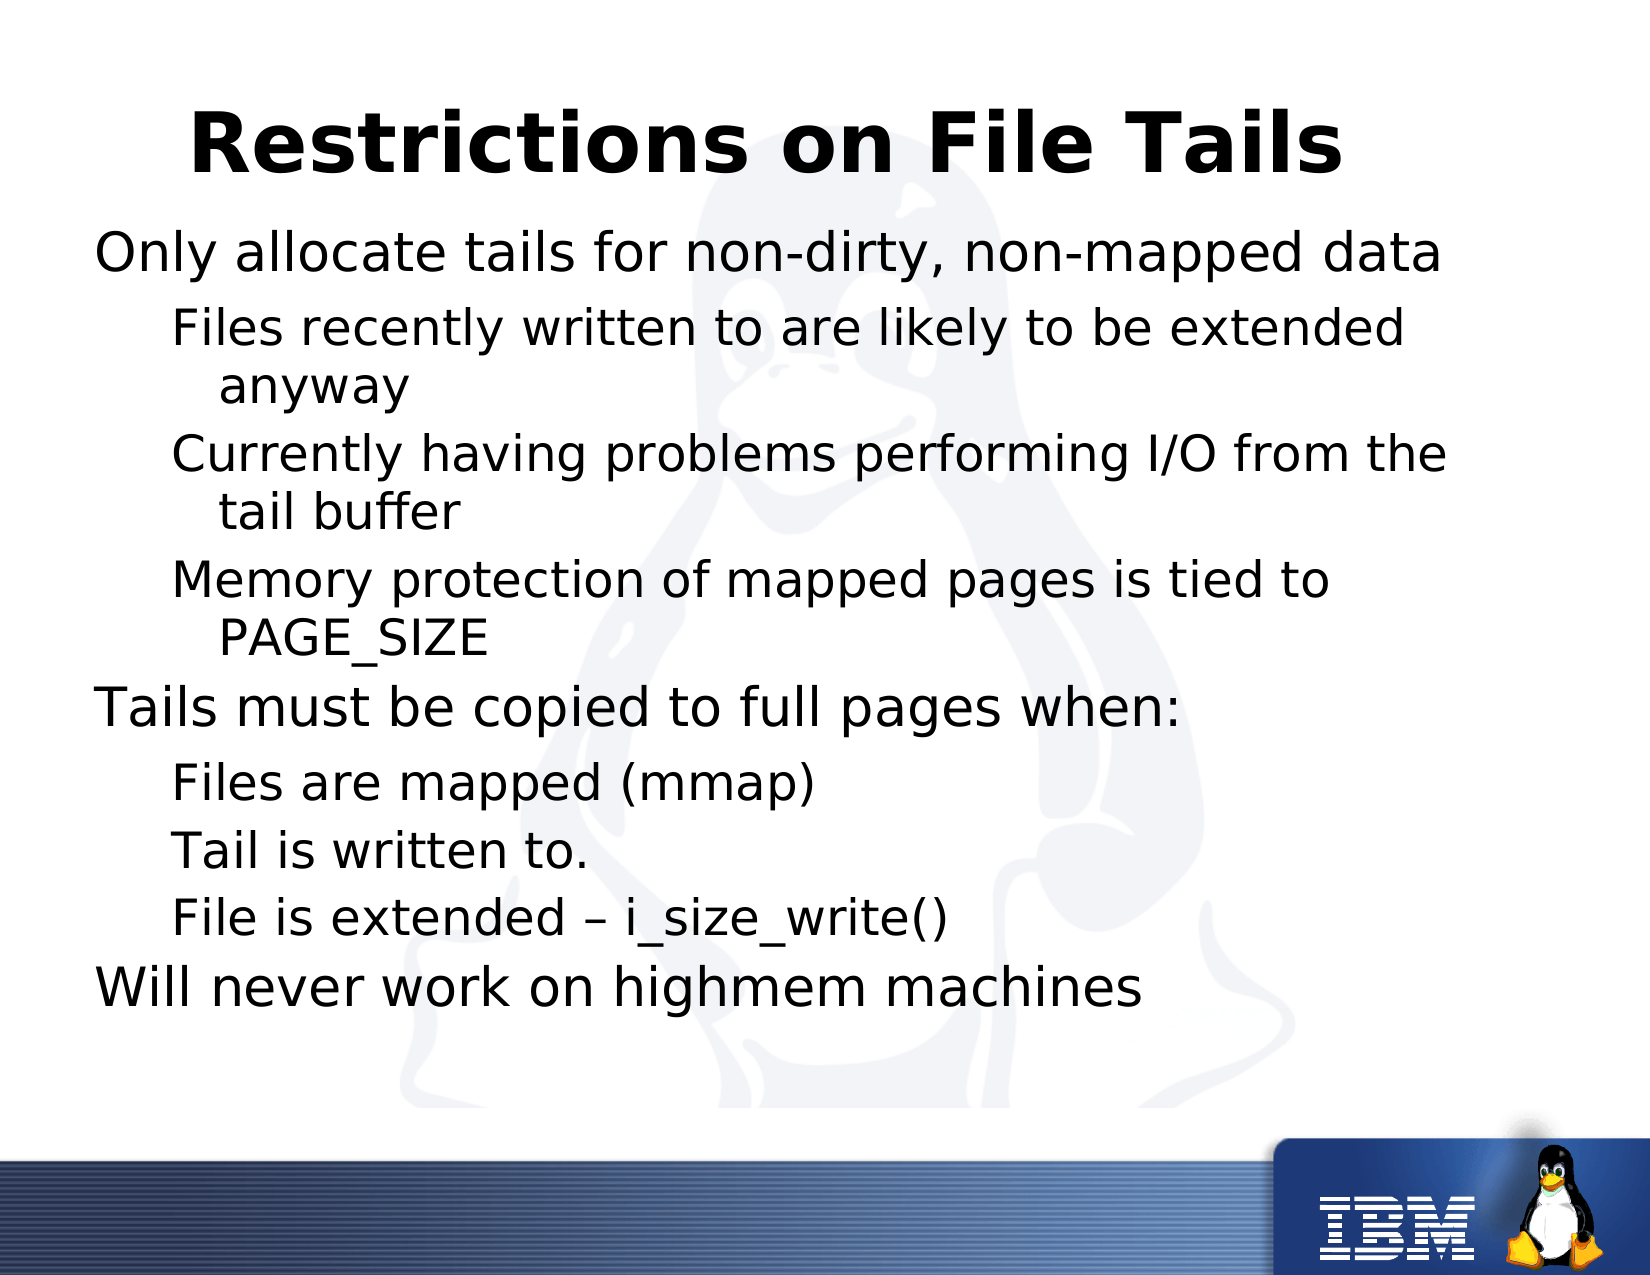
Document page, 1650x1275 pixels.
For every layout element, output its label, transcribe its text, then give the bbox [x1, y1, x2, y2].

title Restrictions on File Tails [76, 76, 1457, 211]
list Only allocate tails for non-dirty, non-mapped data Files recently written to are likely to be extended anyway Currently having problems performing I/O from the tail buffer Memory protection of mapped pages is tied to PAGE_SIZE Tails must be copied to full pages when: Files are mapped (mmap) Tail is written to. File is extended – i_size_write() Will never work on highmem machines [76, 221, 1457, 1171]
